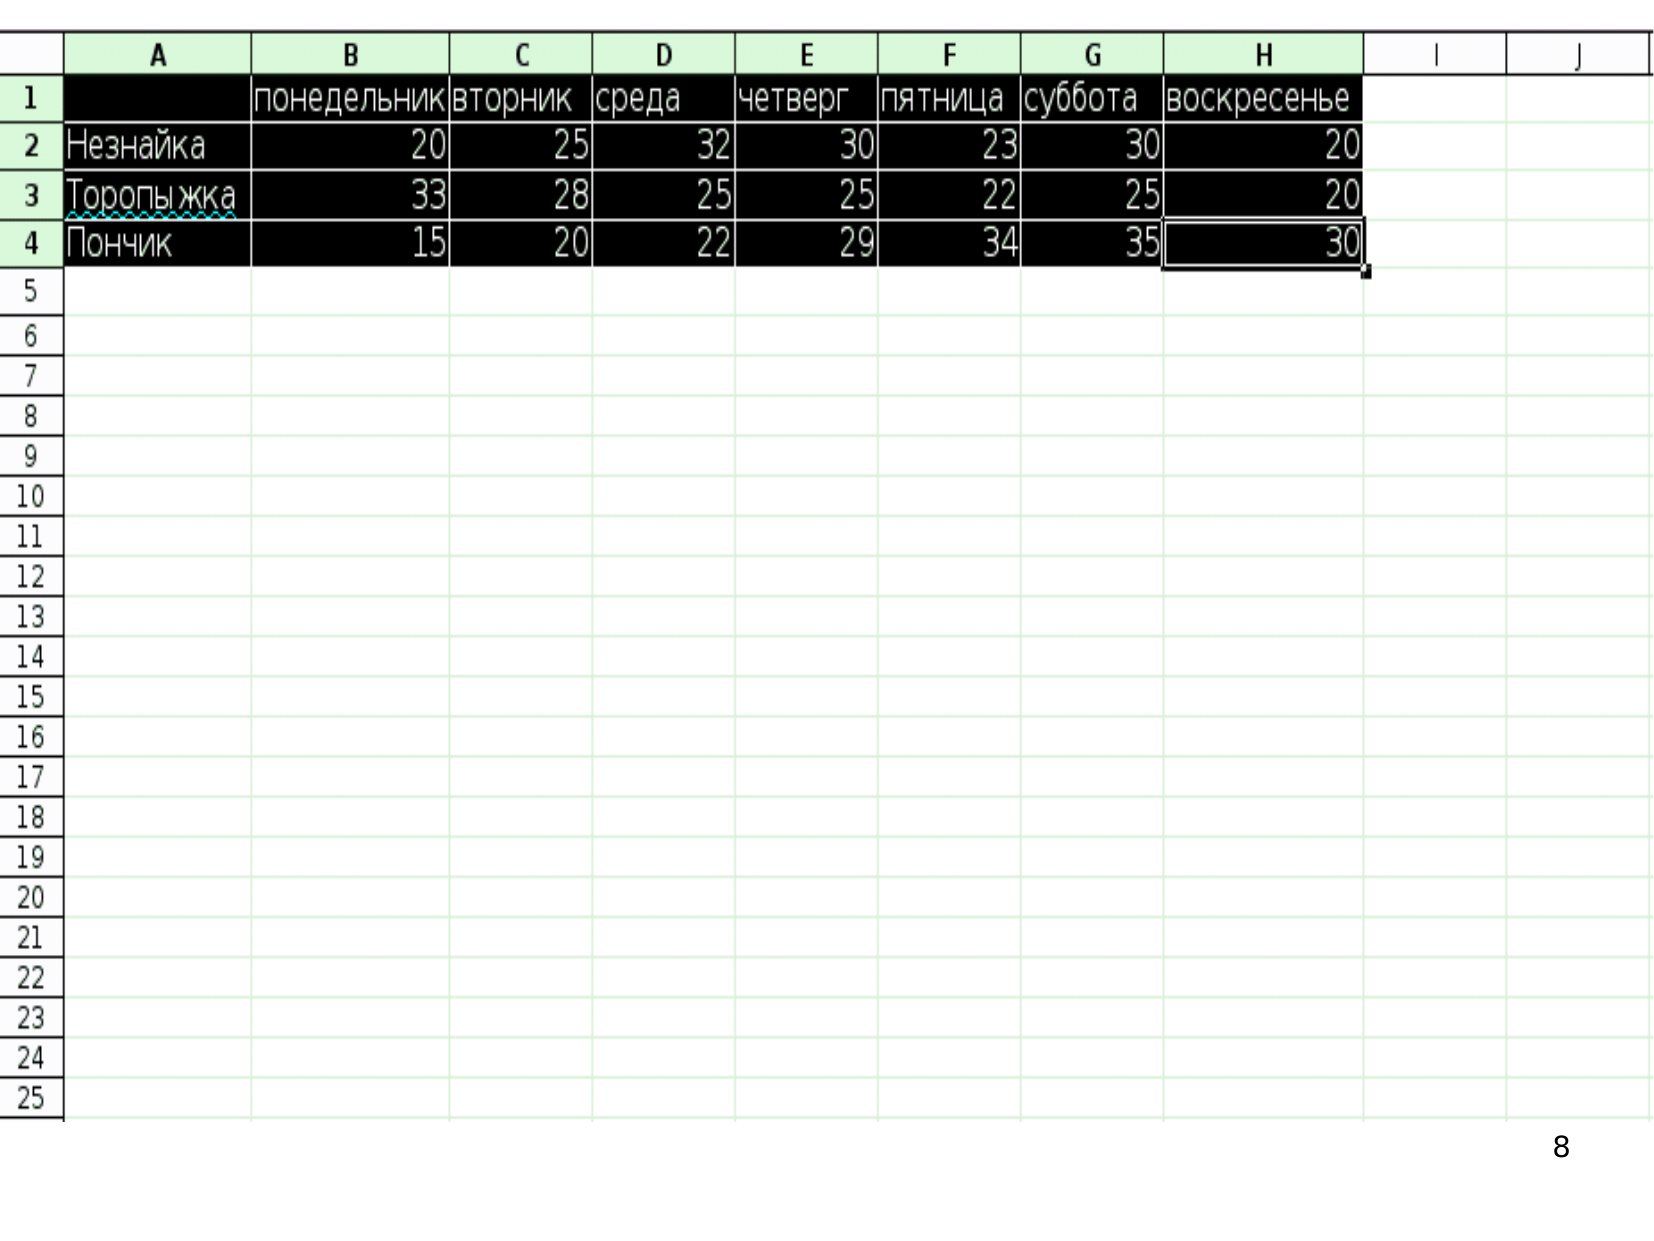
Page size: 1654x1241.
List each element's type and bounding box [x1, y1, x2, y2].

picture [0, 29, 1654, 1123]
